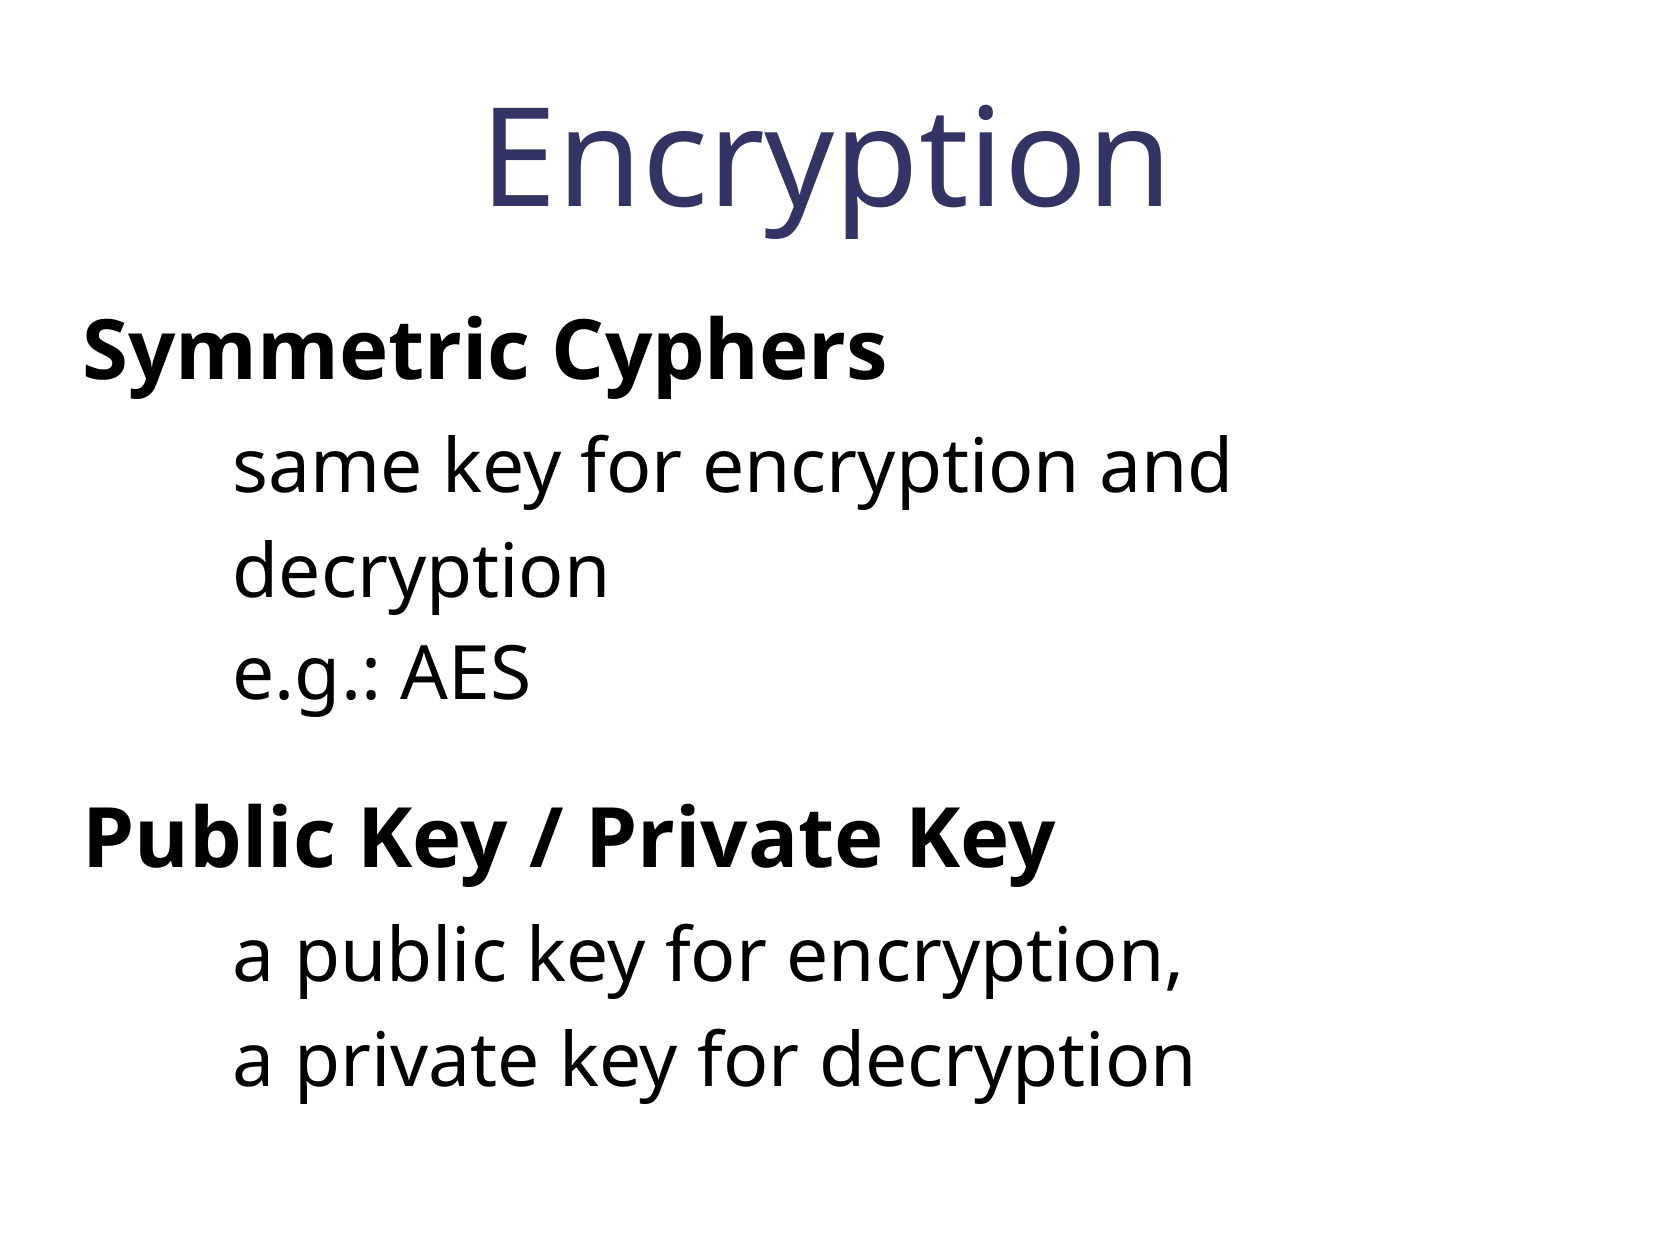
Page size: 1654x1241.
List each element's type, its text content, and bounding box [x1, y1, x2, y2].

subtitle Symmetric Cyphers same key for encryption and decryption e.g.: AES Public Key / Private Key a public key for encryption, a private key for decryption [82, 290, 1571, 1162]
title Encryption [82, 49, 1571, 257]
